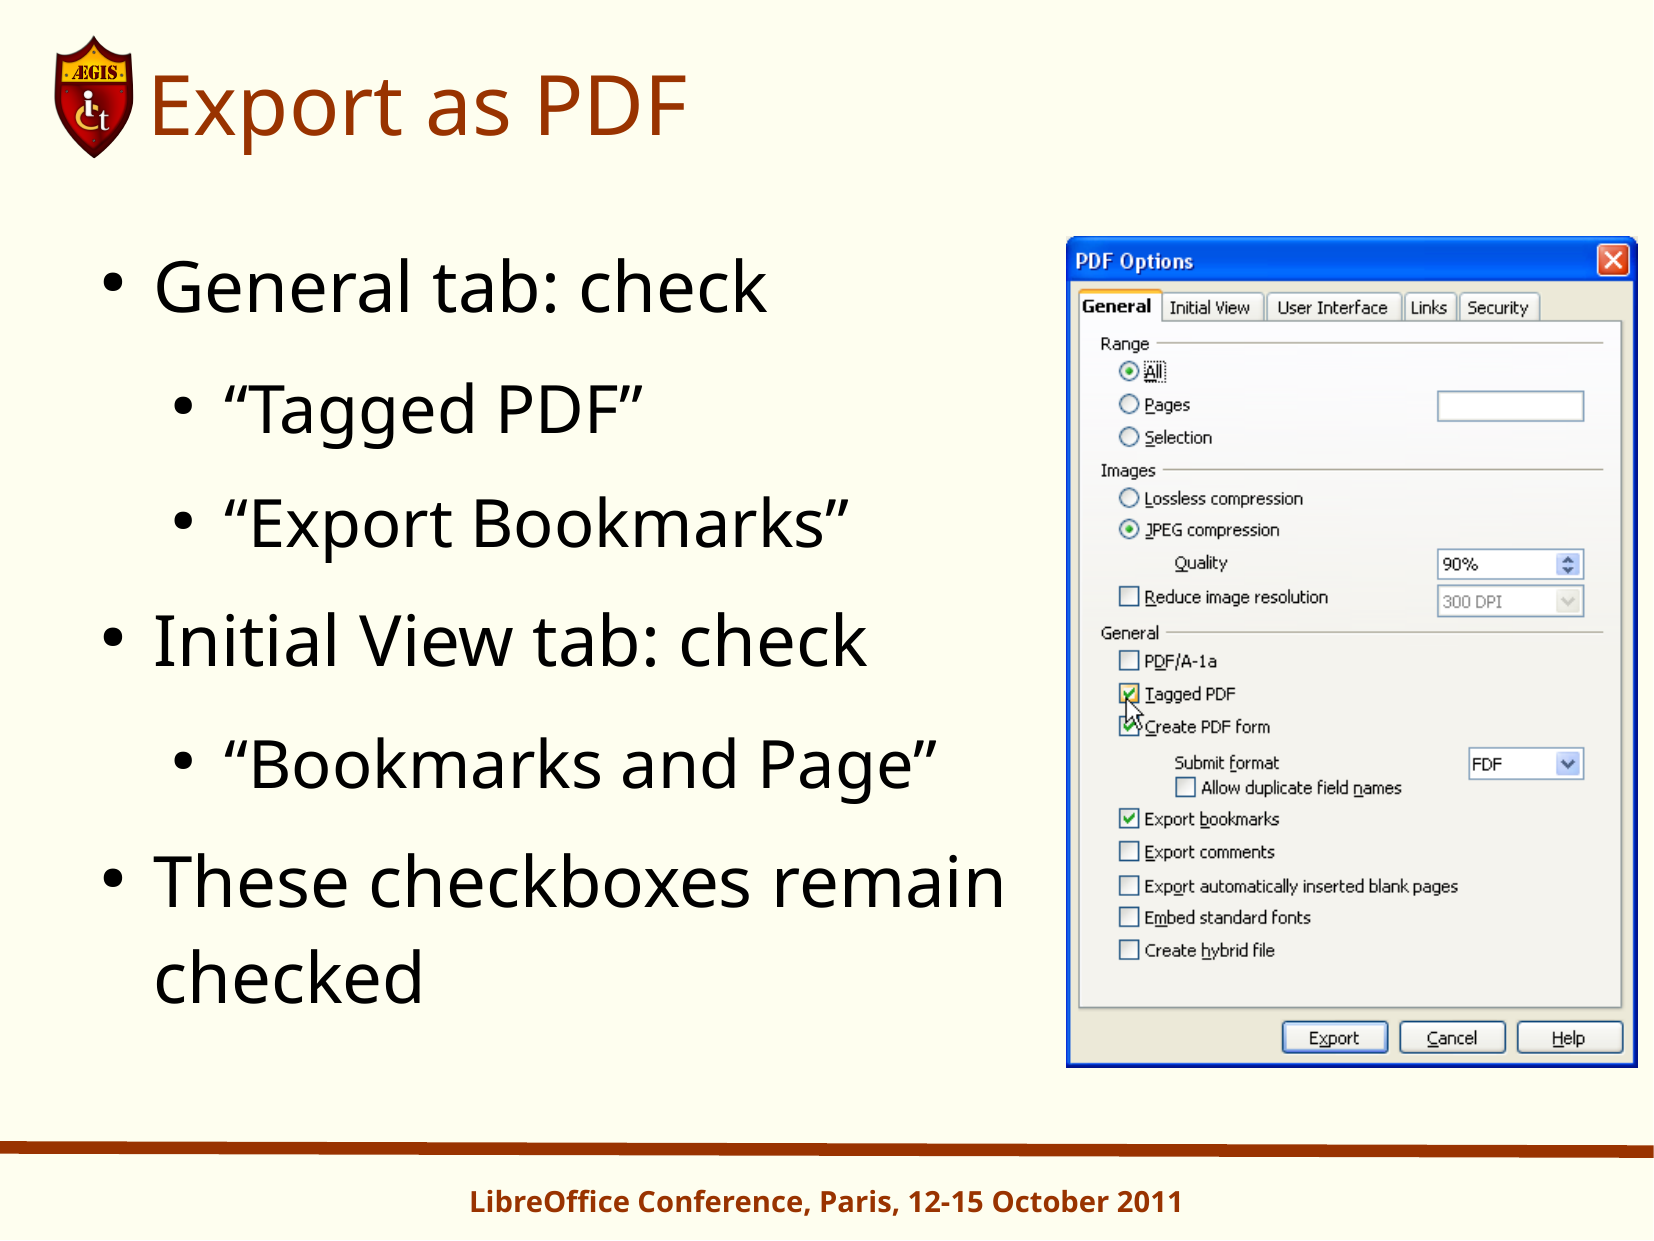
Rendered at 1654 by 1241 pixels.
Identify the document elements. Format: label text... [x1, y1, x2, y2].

picture [24, 24, 167, 167]
list General tab: check “Tagged PDF” “Export Bookmarks” Initial View tab: check “Bookmarks and Page” These checkboxes remain checked [82, 236, 1034, 1109]
picture [1066, 236, 1638, 1068]
title Export as PDF [147, 29, 1625, 178]
